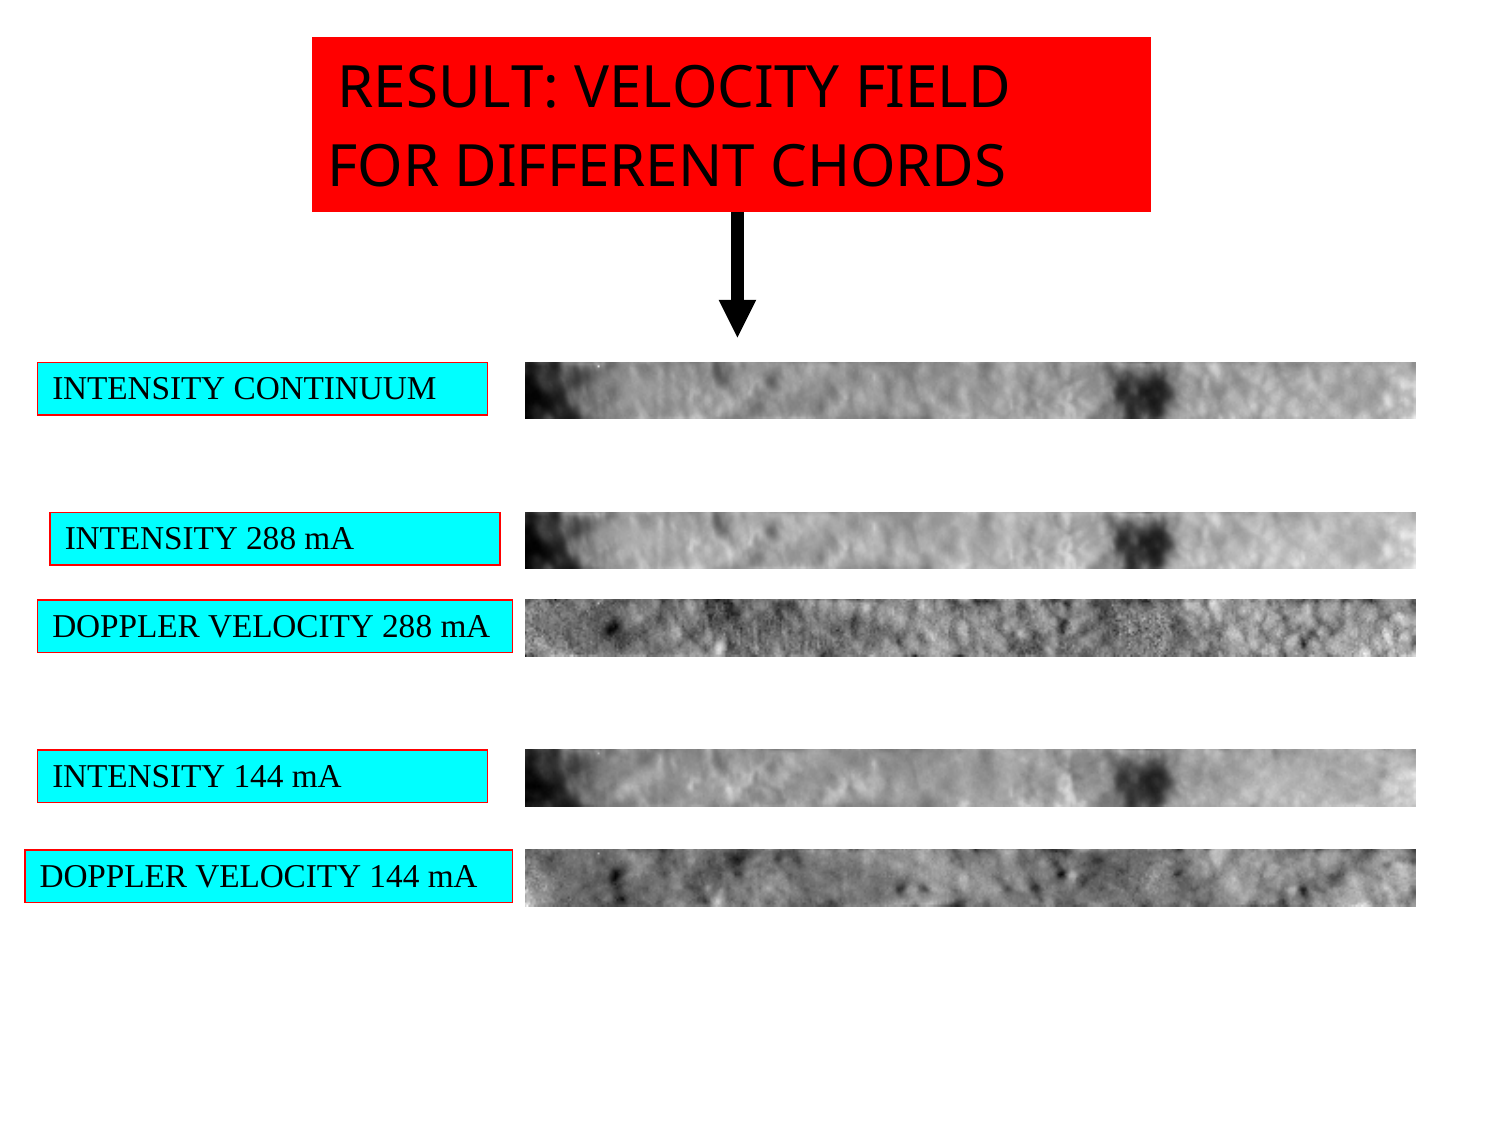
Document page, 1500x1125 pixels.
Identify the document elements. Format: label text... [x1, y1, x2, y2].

picture [525, 849, 1416, 907]
picture [525, 599, 1416, 657]
picture [525, 362, 1416, 419]
picture [525, 512, 1416, 569]
text_box INTENSITY 288 mA [50, 512, 501, 565]
text_box RESULT: VELOCITY FIELD FOR DIFFERENT CHORDS [312, 37, 1150, 212]
text_box DOPPLER VELOCITY 288 mA [37, 600, 513, 653]
text_box DOPPLER VELOCITY 144 mA [24, 849, 513, 903]
text_box INTENSITY 144 mA [37, 750, 488, 803]
picture [525, 749, 1416, 807]
text_box INTENSITY CONTINUUM [37, 362, 488, 415]
